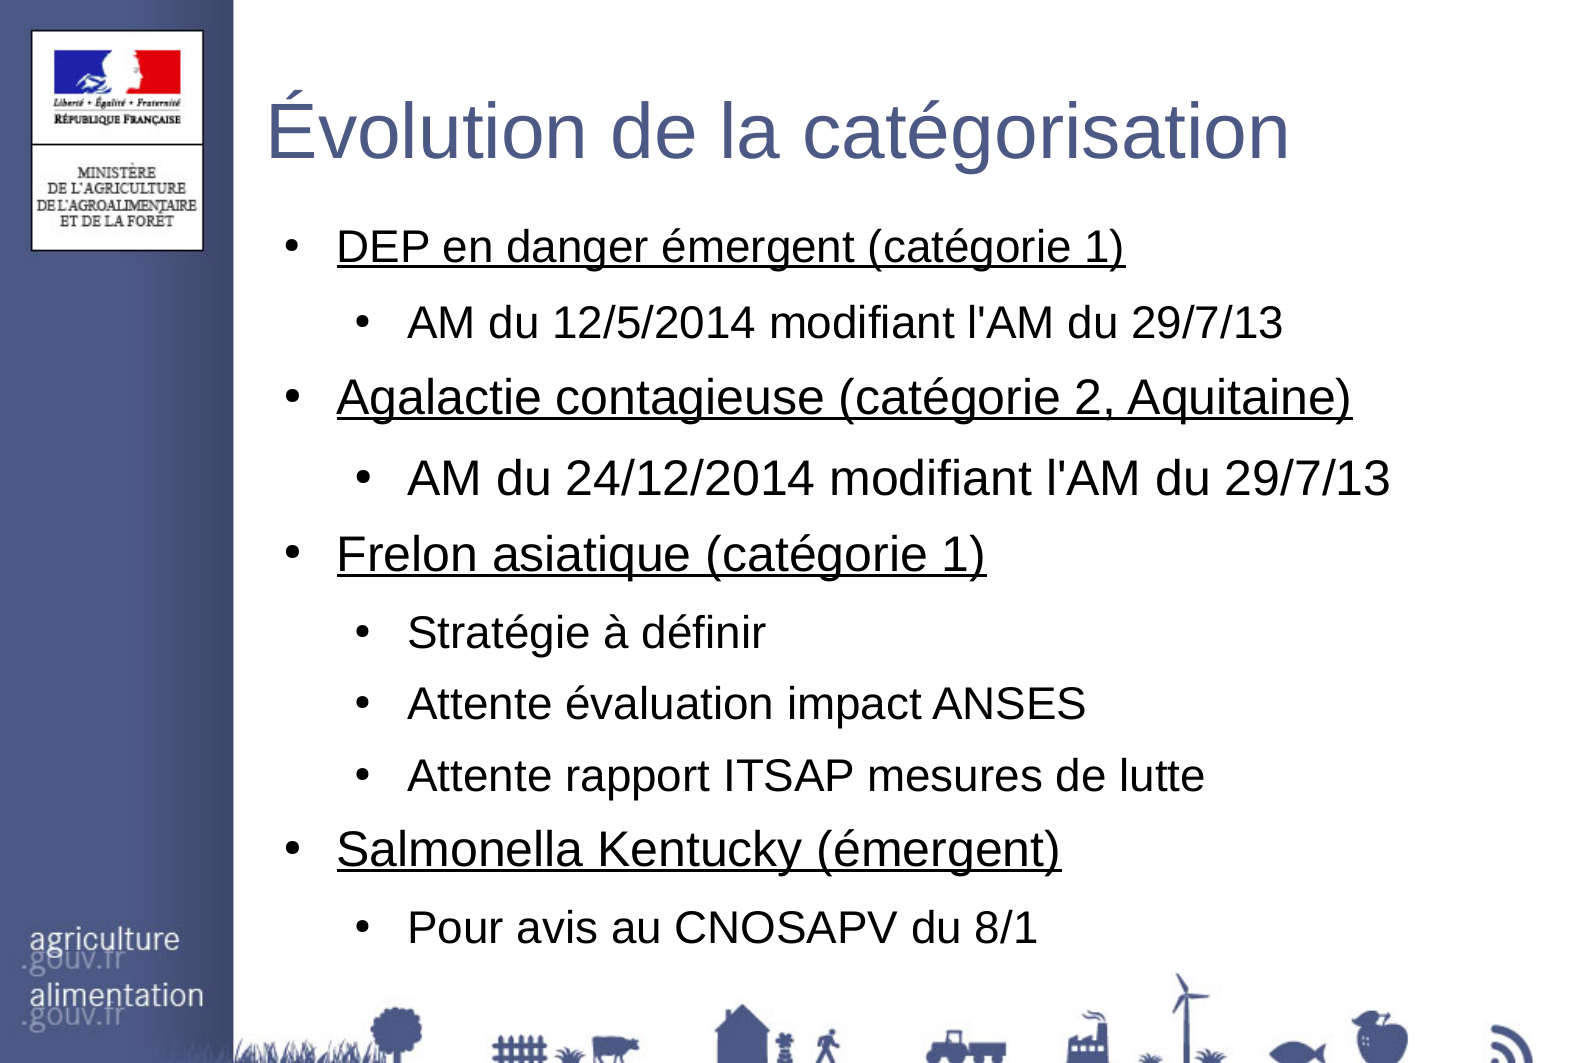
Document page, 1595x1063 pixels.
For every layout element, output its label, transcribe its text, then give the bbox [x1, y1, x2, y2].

title Évolution de la catégorisation [265, 42, 1536, 220]
list DEP en danger émergent (catégorie 1) AM du 12/5/2014 modifiant l'AM du 29/7/13 Agalactie contagieuse (catégorie 2, Aquitaine) AM du 24/12/2014 modifiant l'AM du 29/7/13 Frelon asiatique (catégorie 1) Stratégie à définir Attente évaluation impact ANSES Attente rapport ITSAP mesures de lutte Salmonella Kentucky (émergent) Pour avis au CNOSAPV du 8/1 [265, 220, 1536, 953]
picture [0, 0, 1595, 1063]
